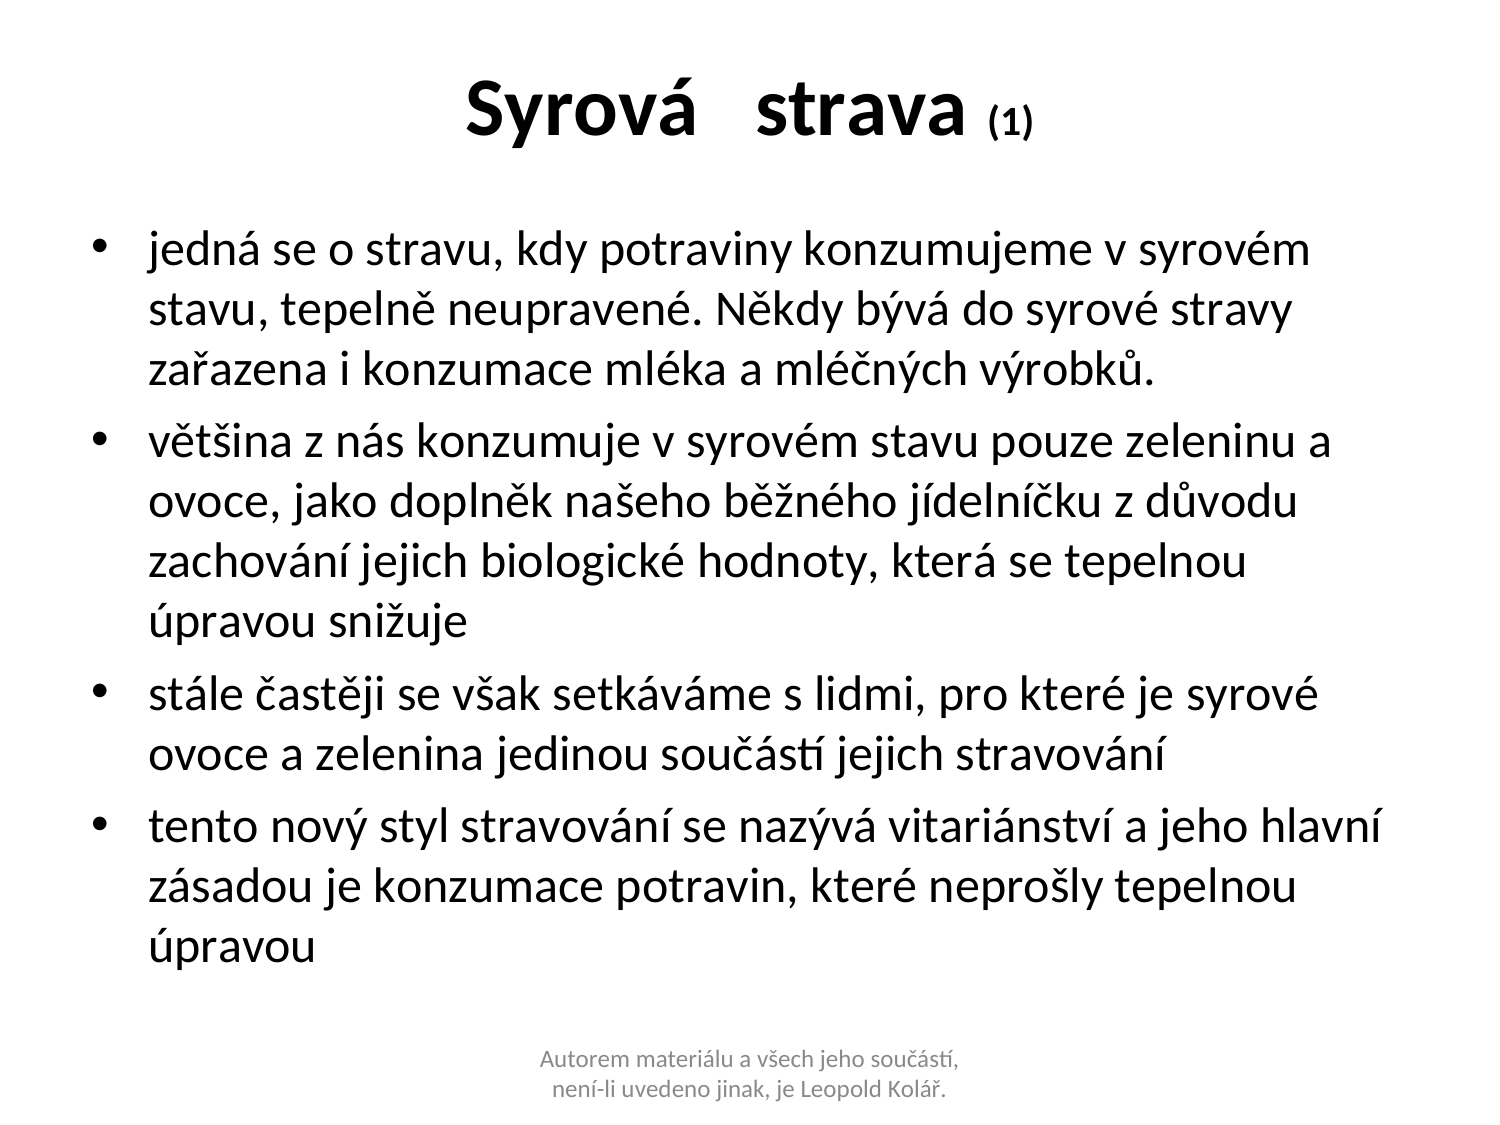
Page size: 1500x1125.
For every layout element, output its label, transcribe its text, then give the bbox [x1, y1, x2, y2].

title Syrová strava (1) [75, 30, 1426, 173]
text_box Autorem materiálu a všech jeho součástí, není-li uvedeno jinak, je Leopold Kolář. [512, 1042, 988, 1103]
list jedná se o stravu, kdy potraviny konzumujeme v syrovém stavu, tepelně neupravené. Někdy bývá do syrové stravy zařazena i konzumace mléka a mléčných výrobků. většina z nás konzumuje v syrovém stavu pouze zeleninu a ovoce, jako doplněk našeho běžného jídelníčku z důvodu zachování jejich biologické hodnoty, která se tepelnou úpravou snižuje stále častěji se však setkáváme s lidmi, pro které je syrové ovoce a zelenina jedinou součástí jejich stravování tento nový styl stravování se nazývá vitariánství a jeho hlavní zásadou je konzumace potravin, které neprošly tepelnou úpravou [76, 207, 1427, 988]
